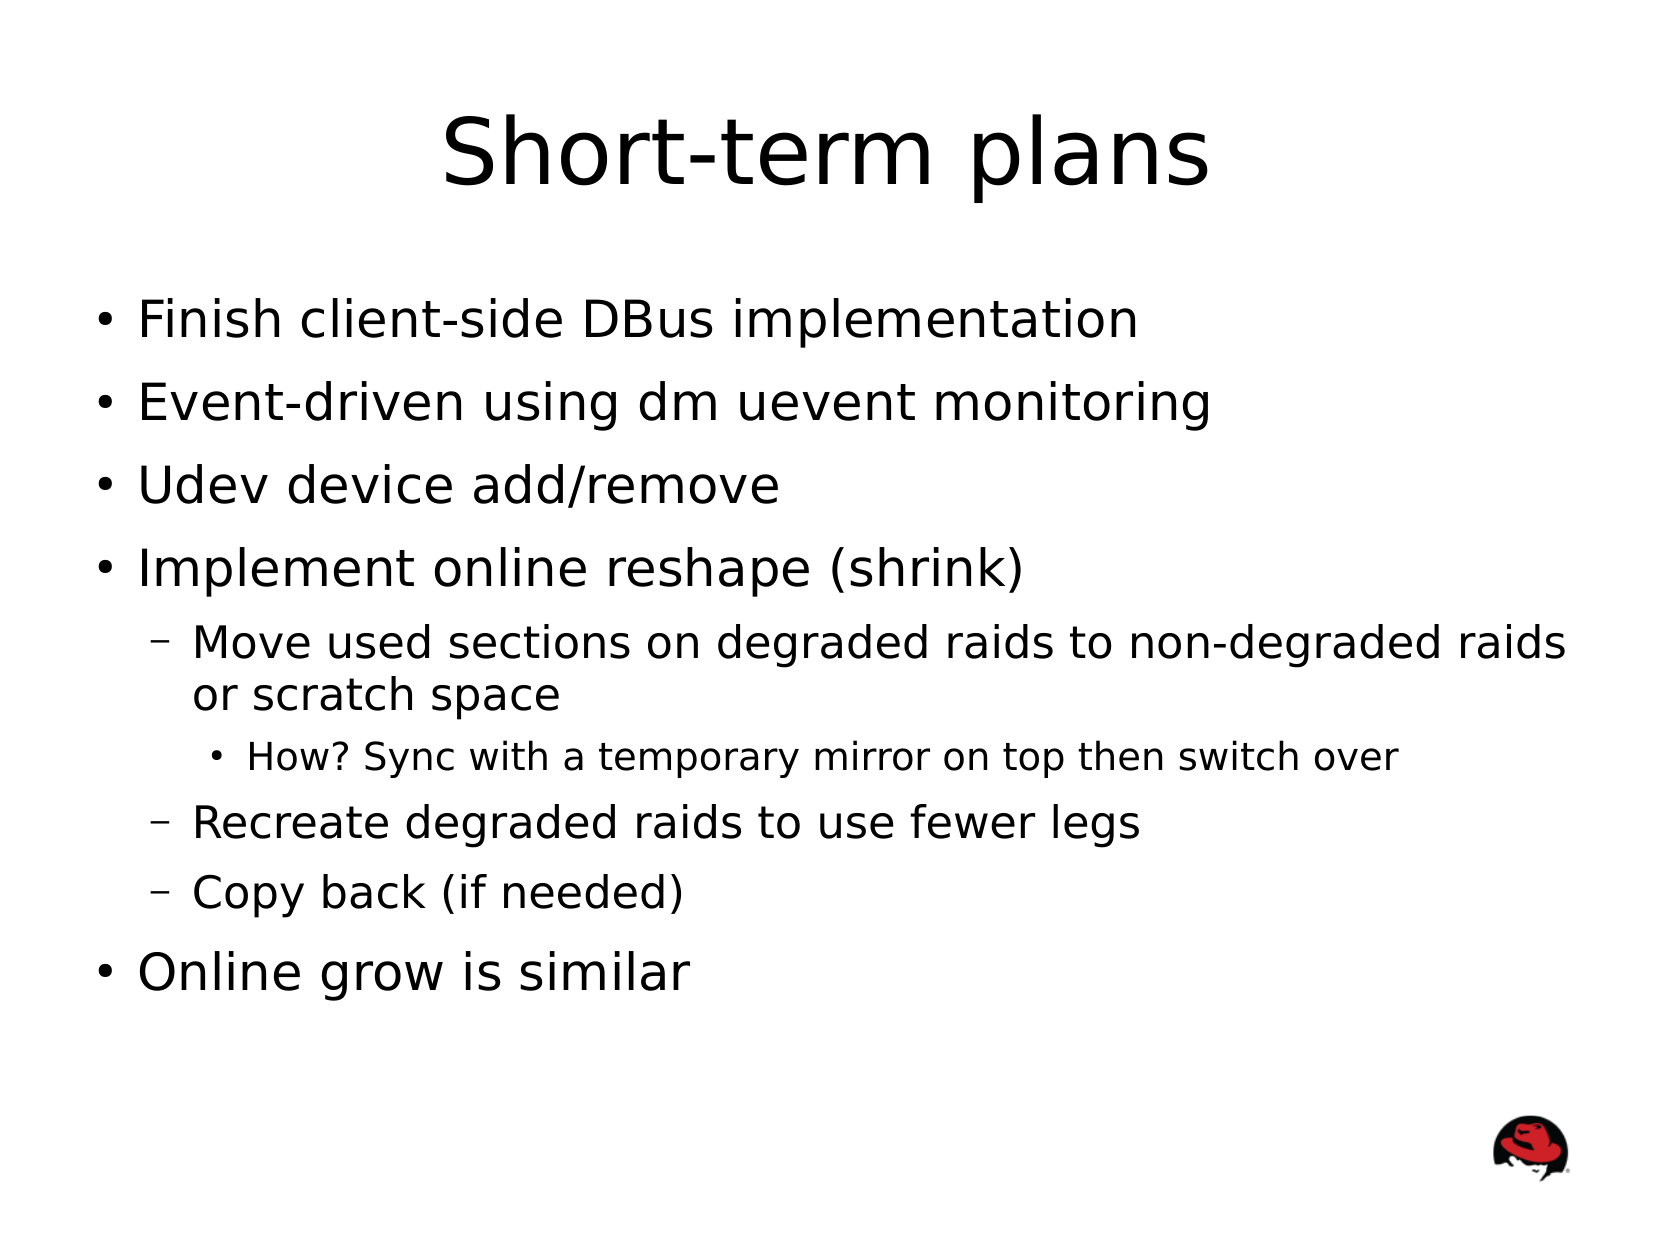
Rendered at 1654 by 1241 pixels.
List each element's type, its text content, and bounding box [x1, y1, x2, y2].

list Finish client-side DBus implementation Event-driven using dm uevent monitoring Udev device add/remove Implement online reshape (shrink) Move used sections on degraded raids to non-degraded raids or scratch space How? Sync with a temporary mirror on top then switch over Recreate degraded raids to use fewer legs Copy back (if needed) Online grow is similar [82, 290, 1571, 1010]
title Short-term plans [82, 49, 1571, 257]
picture [1492, 1113, 1576, 1191]
